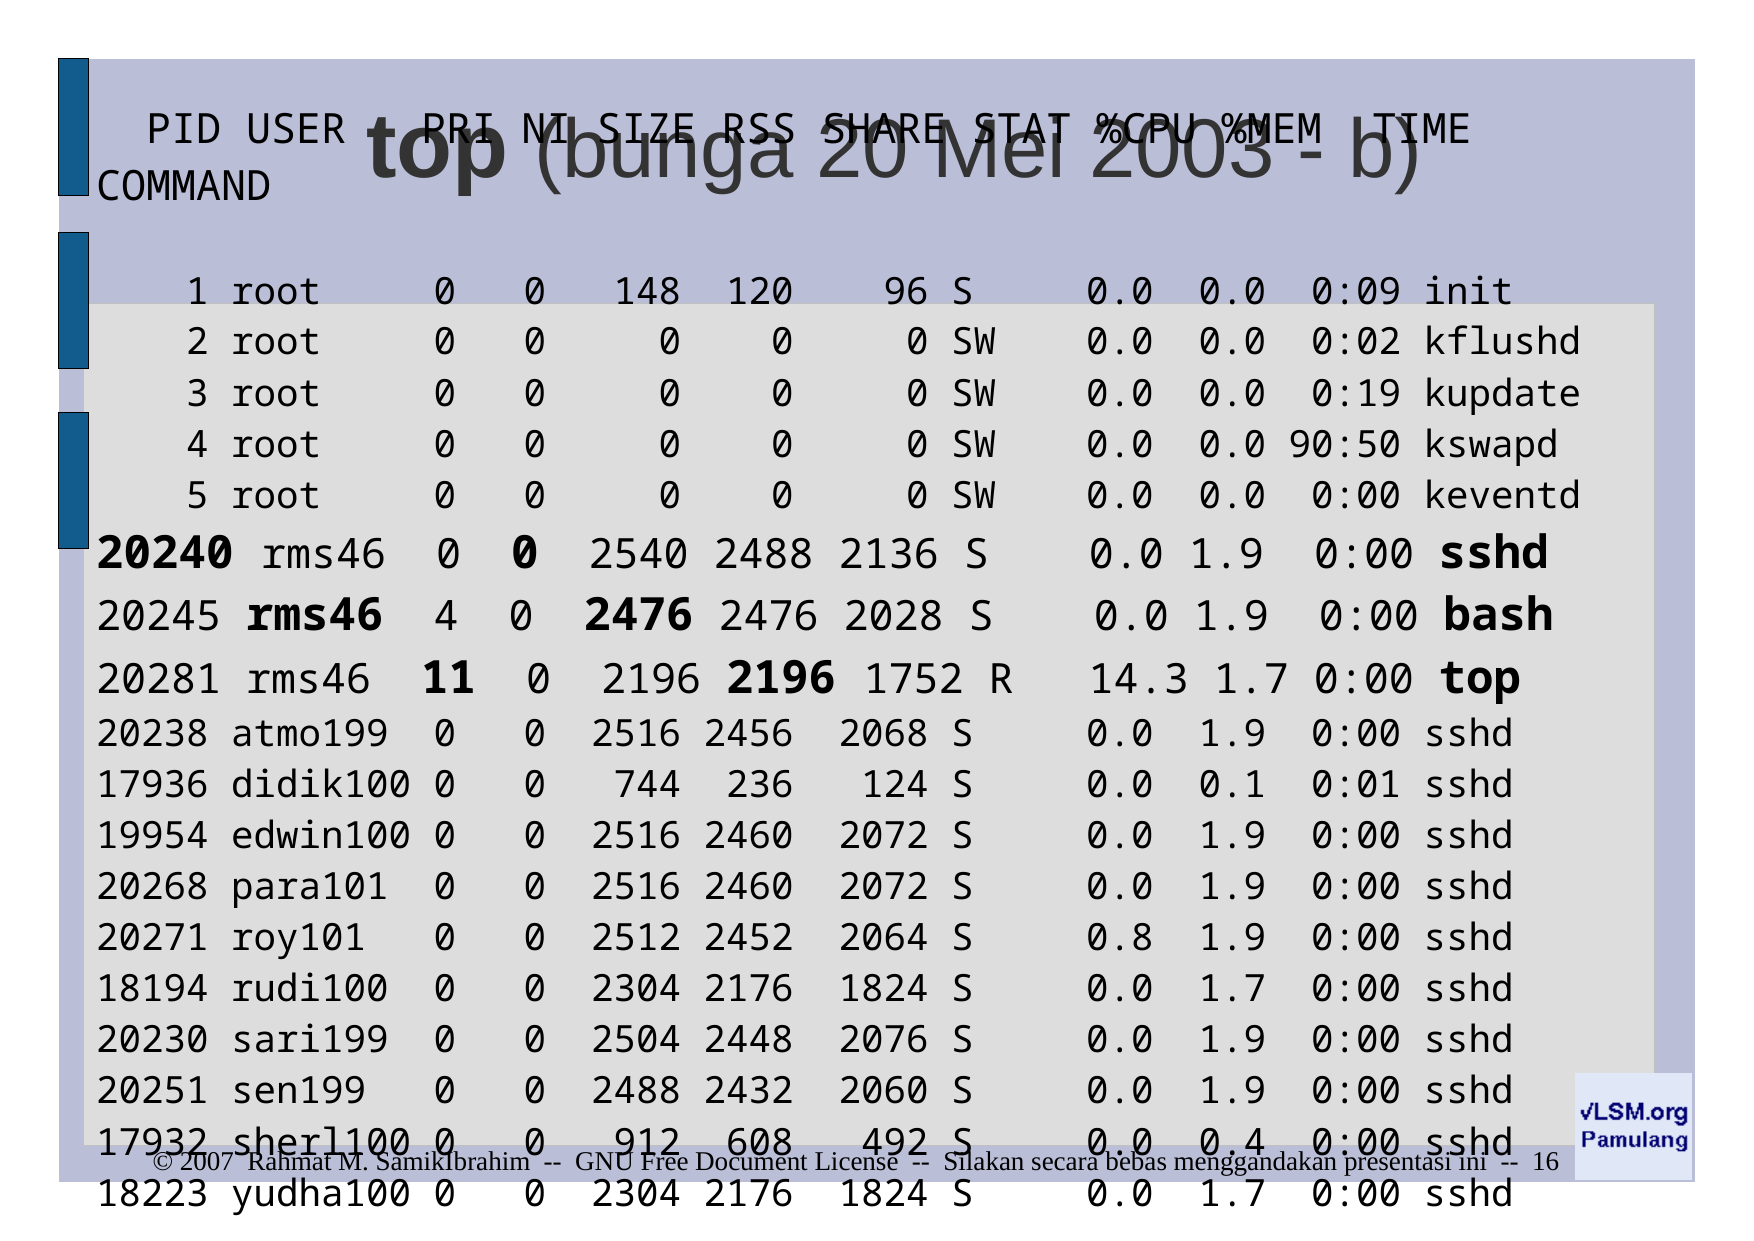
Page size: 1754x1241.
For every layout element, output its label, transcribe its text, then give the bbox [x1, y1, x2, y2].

title top (bunga 20 Mei 2003 - b) [193, 58, 1597, 208]
text_box PID USER PRI NI SIZE RSS SHARE STAT %CPU %MEM TIME COMMAND 1 root 0 0 148 120 96 S 0.0 0.0 0:09 init 2 root 0 0 0 0 0 SW 0.0 0.0 0:02 kflushd 3 root 0 0 0 0 0 SW 0.0 0.0 0:19 kupdate 4 root 0 0 0 0 0 SW 0.0 0.0 90:50 kswapd 5 root 0 0 0 0 0 SW 0.0 0.0 0:00 keventd 20240 rms46 0 0 2540 2488 2136 S 0.0 1.9 0:00 sshd 20245 rms46 4 0 2476 2476 2028 S 0.0 1.9 0:00 bash 20281 rms46 11 0 2196 2196 1752 R 14.3 1.7 0:00 top 20238 atmo199 0 0 2516 2456 2068 S 0.0 1.9 0:00 sshd 17936 didik100 0 0 744 236 124 S 0.0 0.1 0:01 sshd 19954 edwin100 0 0 2516 2460 2072 S 0.0 1.9 0:00 sshd 20268 para101 0 0 2516 2460 2072 S 0.0 1.9 0:00 sshd 20271 roy101 0 0 2512 2452 2064 S 0.8 1.9 0:00 sshd 18194 rudi100 0 0 2304 2176 1824 S 0.0 1.7 0:00 sshd 20230 sari199 0 0 2504 2448 2076 S 0.0 1.9 0:00 sshd 20251 sen199 0 0 2488 2432 2060 S 0.0 1.9 0:00 sshd 17932 sherl100 0 0 912 608 492 S 0.0 0.4 0:00 sshd 18223 yudha100 0 0 2304 2176 1824 S 0.0 1.7 0:00 sshd [96, 208, 1661, 1108]
picture [1575, 1073, 1692, 1180]
